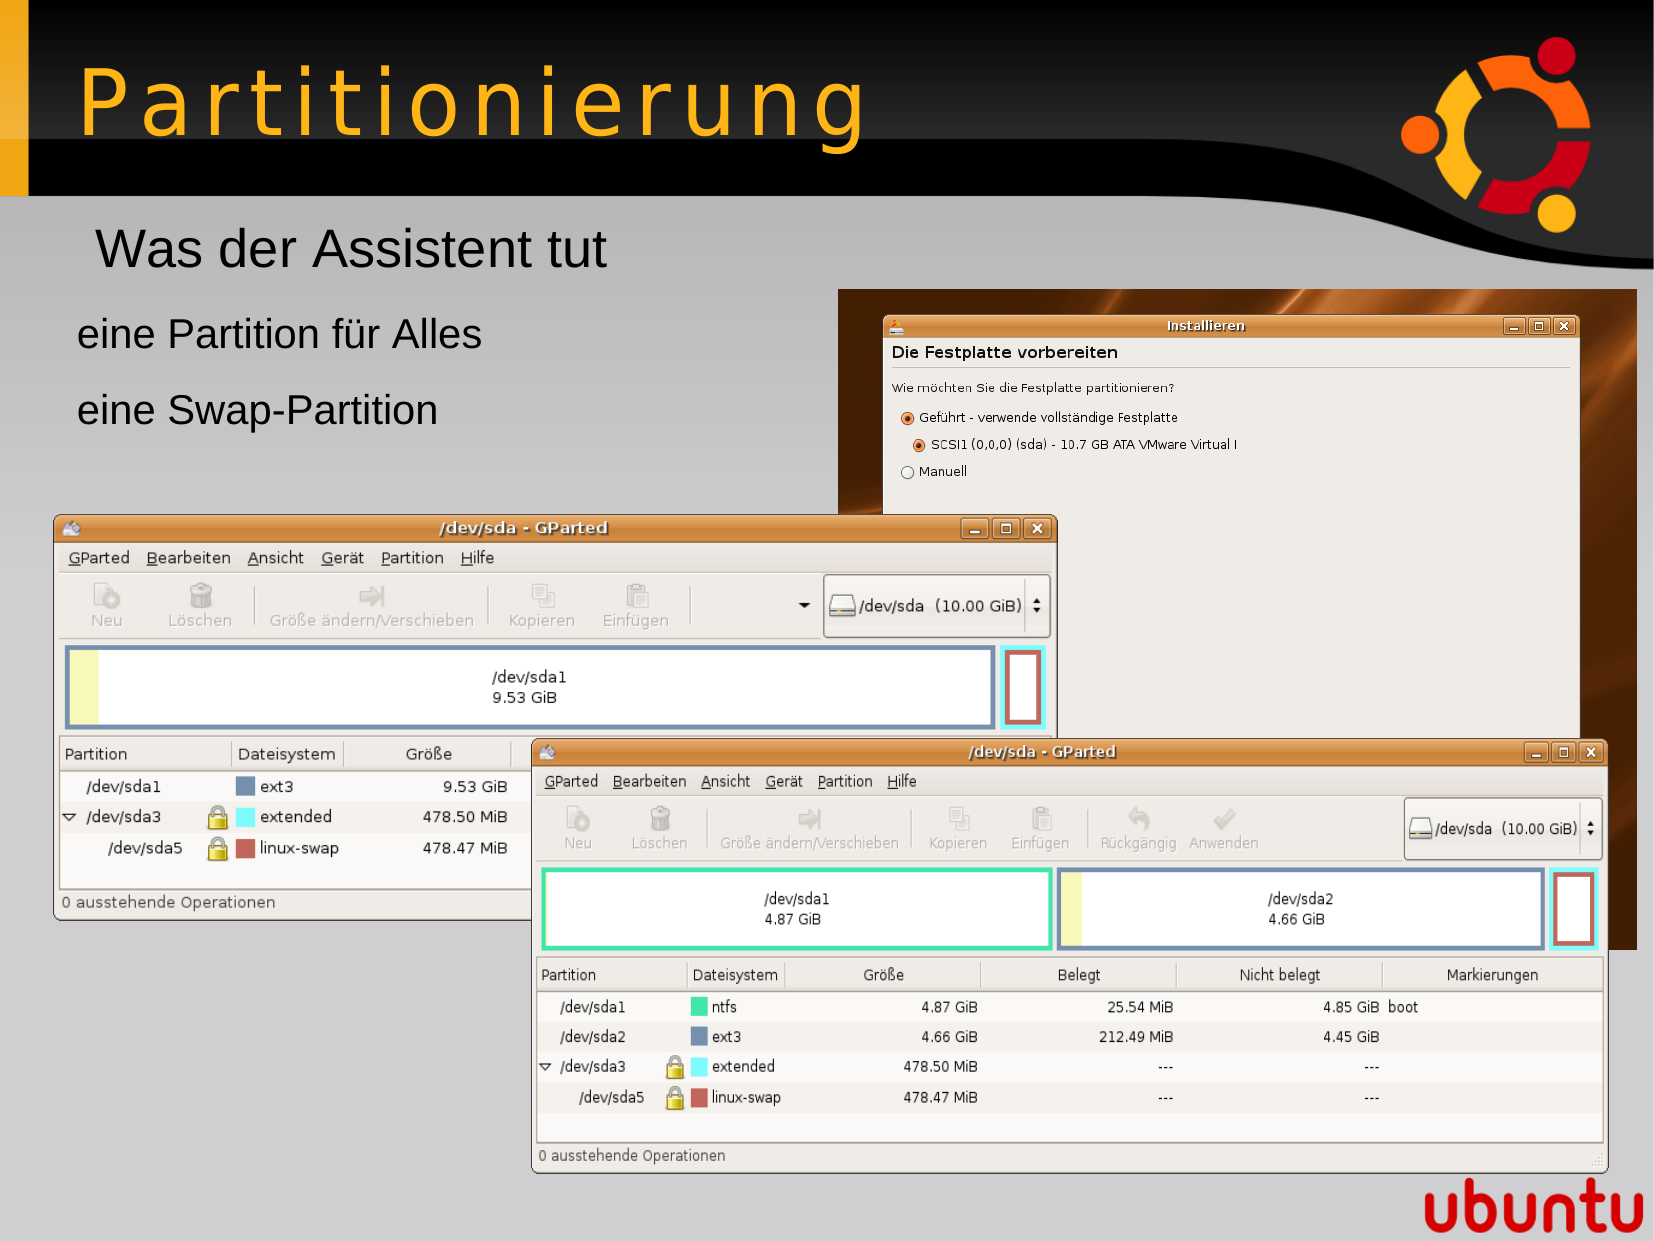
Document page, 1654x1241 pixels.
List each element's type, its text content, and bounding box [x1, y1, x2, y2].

picture [0, 0, 1654, 1241]
title Partitionierung [76, 0, 1300, 207]
list Was der Assistent tut eine Partition für Alles eine Swap-Partition [59, 206, 798, 514]
